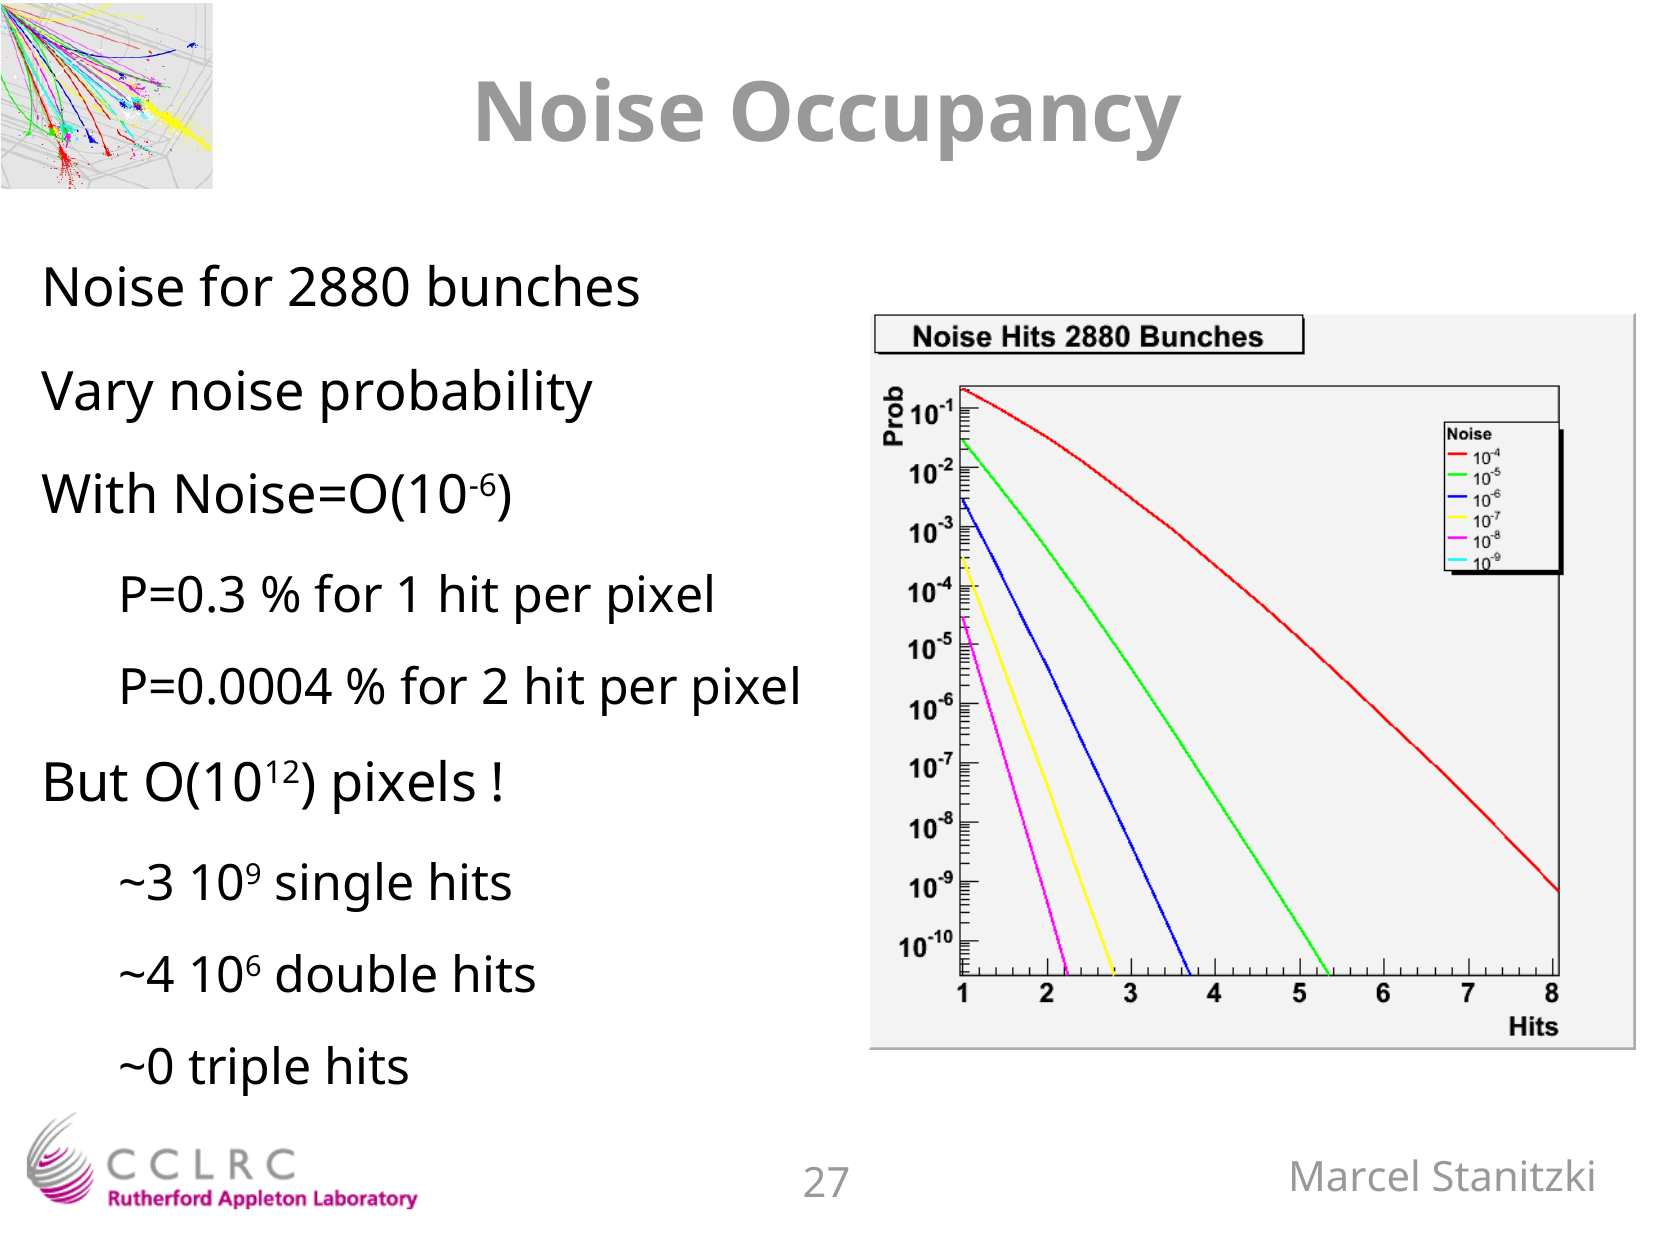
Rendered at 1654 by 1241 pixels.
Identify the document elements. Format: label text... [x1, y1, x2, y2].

picture [19, 1110, 426, 1212]
list Noise for 2880 bunches Vary noise probability With Noise=O(10-6) P=0.3 % for 1 hit per pixel P=0.0004 % for 2 hit per pixel But O(1012) pixels ! ~3 109 single hits ~4 106 double hits ~0 triple hits [23, 248, 886, 1091]
picture [868, 312, 1636, 1050]
picture [0, 3, 213, 189]
title Noise Occupancy [203, 5, 1451, 213]
